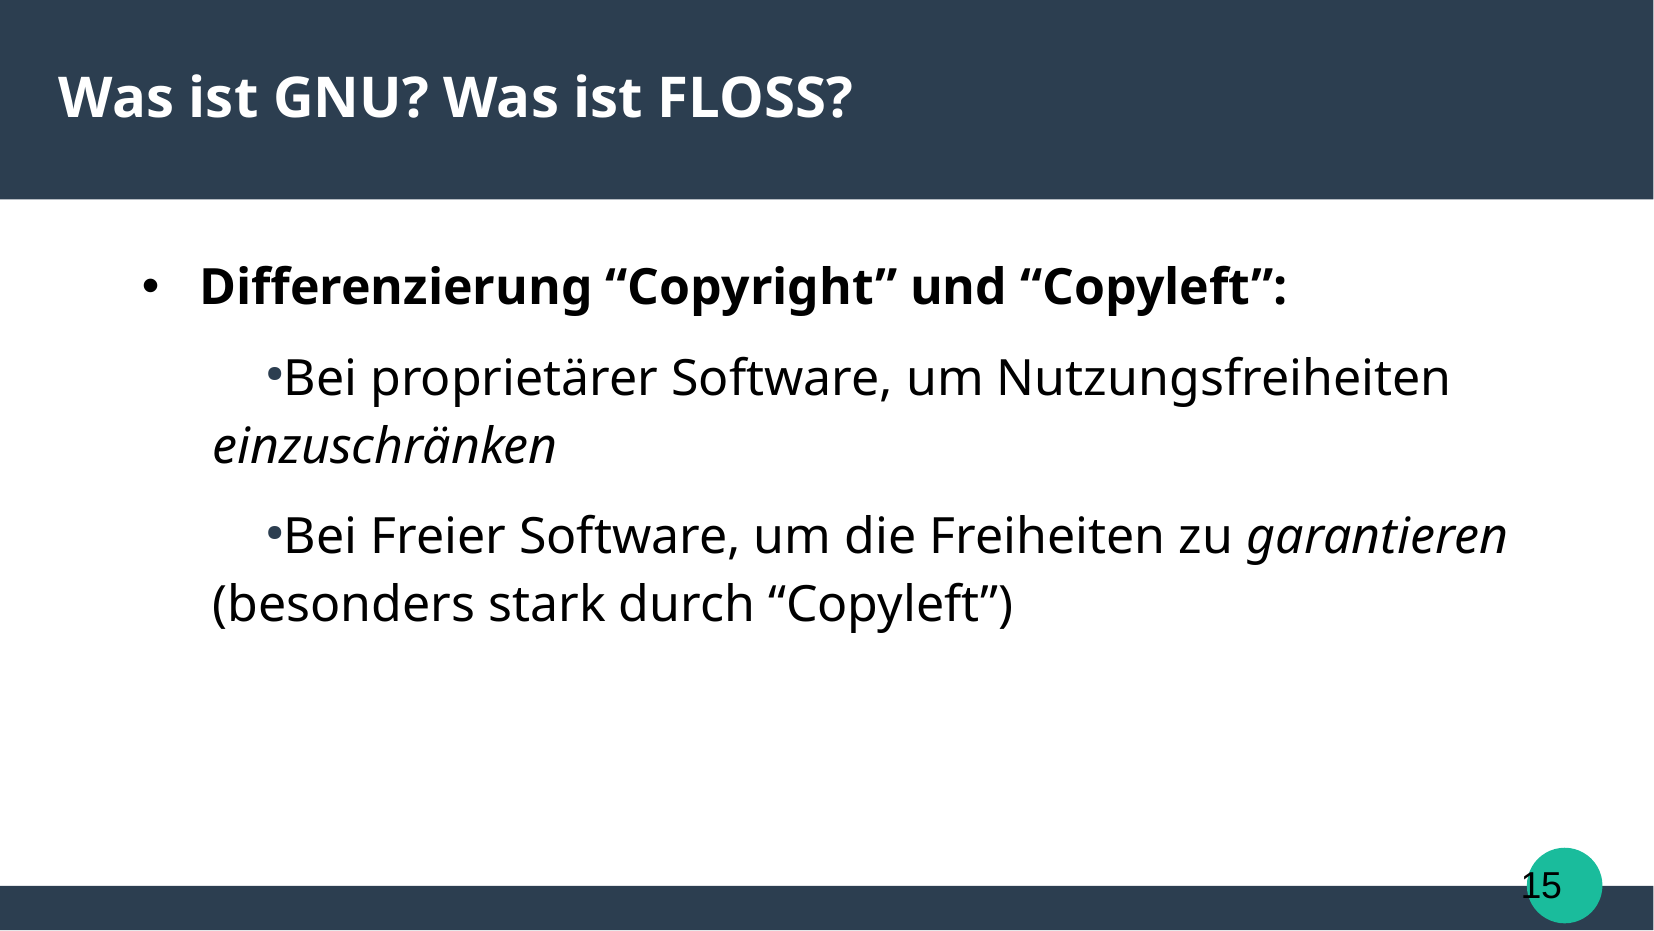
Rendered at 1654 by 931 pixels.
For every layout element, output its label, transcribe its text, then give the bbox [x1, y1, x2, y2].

title Was ist GNU? Was ist FLOSS? [59, 37, 1595, 155]
list Differenzierung “Copyright” und “Copyleft”: Bei proprietärer Software, um Nutzungsfreiheiten einzuschränken Bei Freier Software, um die Freiheiten zu garantieren (besonders stark durch “Copyleft”) [59, 243, 1595, 864]
